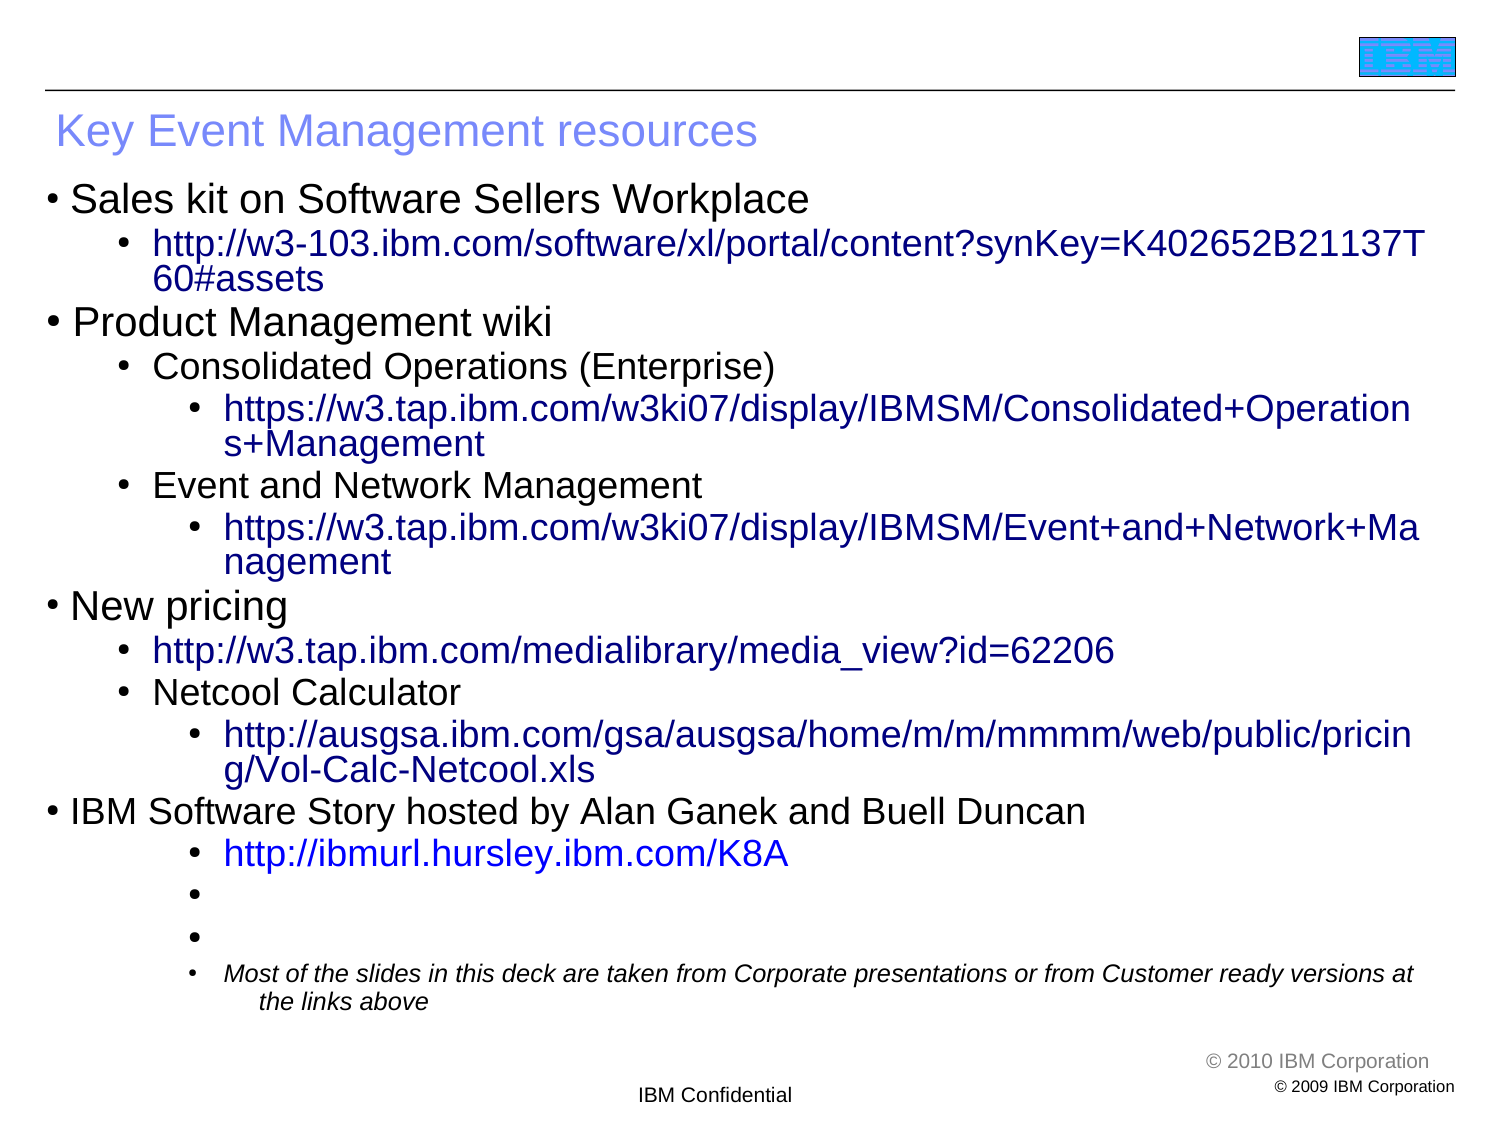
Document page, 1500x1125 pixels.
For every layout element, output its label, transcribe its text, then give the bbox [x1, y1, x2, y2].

text_box © 2010 IBM Corporation [1175, 1042, 1445, 1081]
text_box Sales kit on Software Sellers Workplace http://w3-103.ibm.com/software/xl/portal/content?synKey=K402652B21137T60#assets Product Management wiki Consolidated Operations (Enterprise) https://w3.tap.ibm.com/w3ki07/display/IBMSM/Consolidated+Operations+Management Event and Network Management https://w3.tap.ibm.com/w3ki07/display/IBMSM/Event+and+Network+Management New pricing http://w3.tap.ibm.com/medialibrary/media_view?id=62206 Netcool Calculator http://ausgsa.ibm.com/gsa/ausgsa/home/m/m/mmmm/web/public/pricing/Vol-Calc-Netcool.xls IBM Software Story hosted by Alan Ganek and Buell Duncan http://ibmurl.hursley.ibm.com/K8A Most of the slides in this deck are taken from Corporate presentations or from Customer ready versions at the links above [46, 175, 1428, 1062]
title Key Event Management resources [40, 97, 1236, 218]
